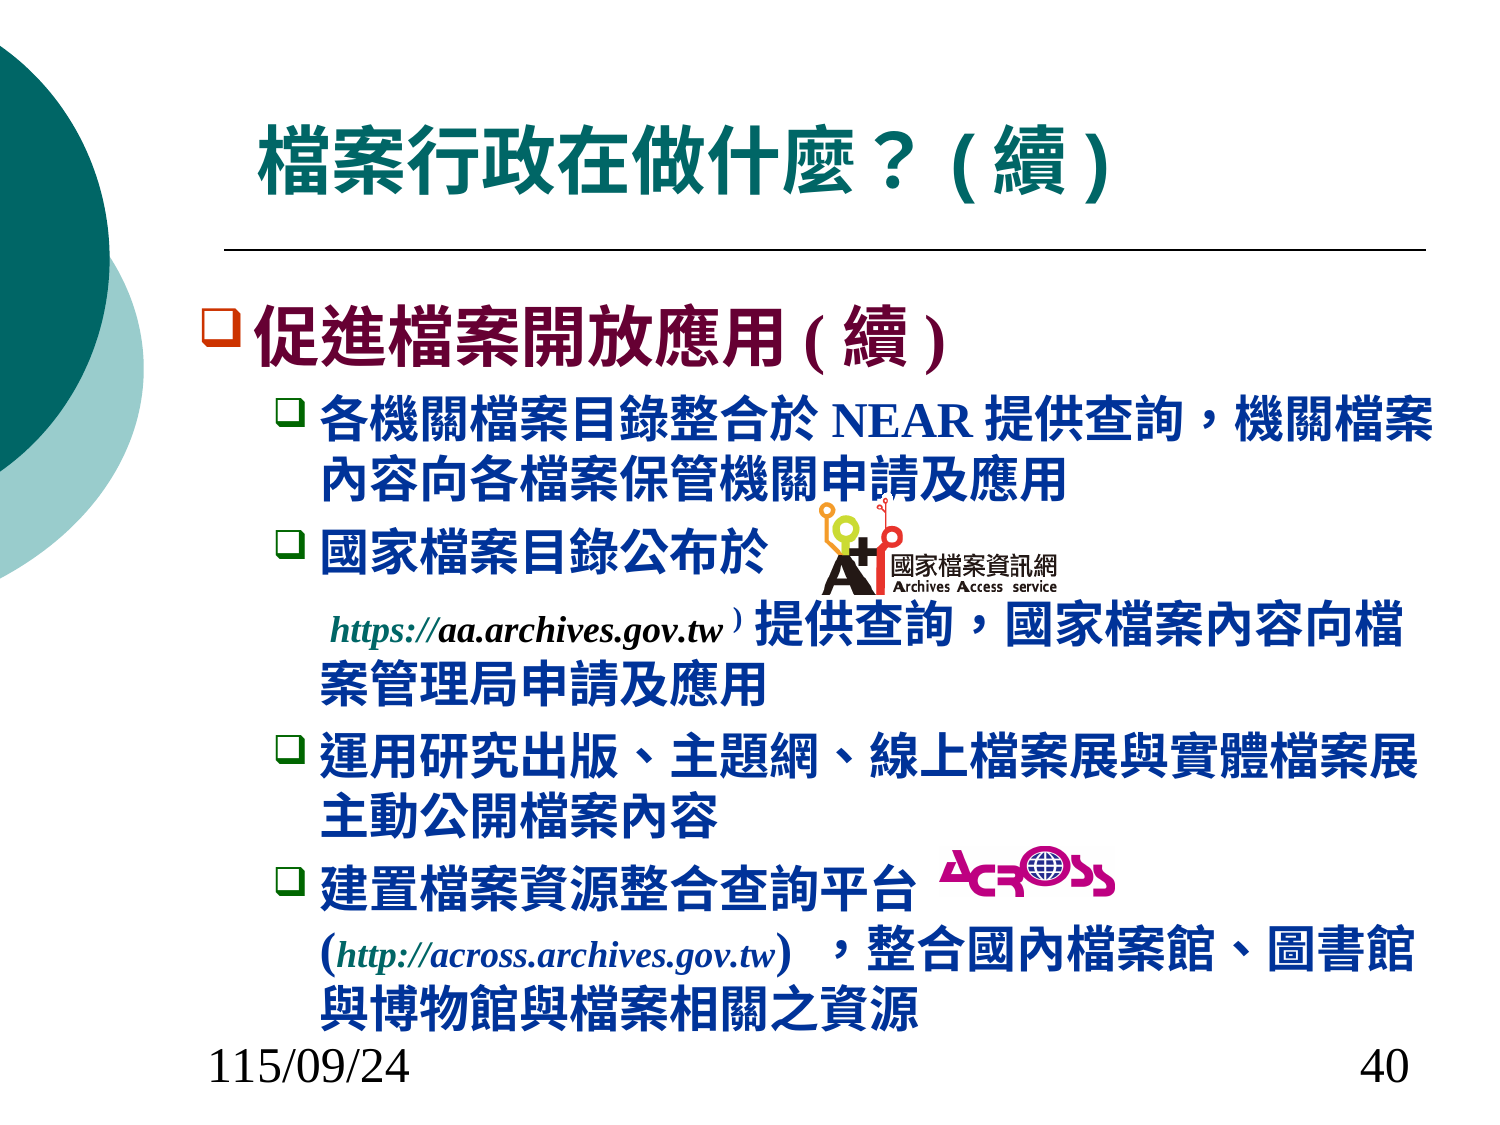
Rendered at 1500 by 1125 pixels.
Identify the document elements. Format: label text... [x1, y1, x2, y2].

text_box 促進檔案開放應用(續) 各機關檔案目錄整合於NEAR提供查詢，機關檔案內容向各檔案保管機關申請及應用 國家檔案目錄公布於 https://aa.archives.gov.tw )提供查詢，國家檔案內容向檔案管理局申請及應用 運用研究出版、主題網、線上檔案展與實體檔案展主動公開檔案內容 建置檔案資源整合查詢平台 (http://across.archives.gov.tw) ，整合國內檔案館、圖書館與博物館與檔案相關之資源 [183, 287, 1450, 1025]
picture [809, 491, 1058, 595]
picture [939, 846, 1115, 897]
text_box 檔案行政在做什麼？(續) [242, 101, 1463, 215]
